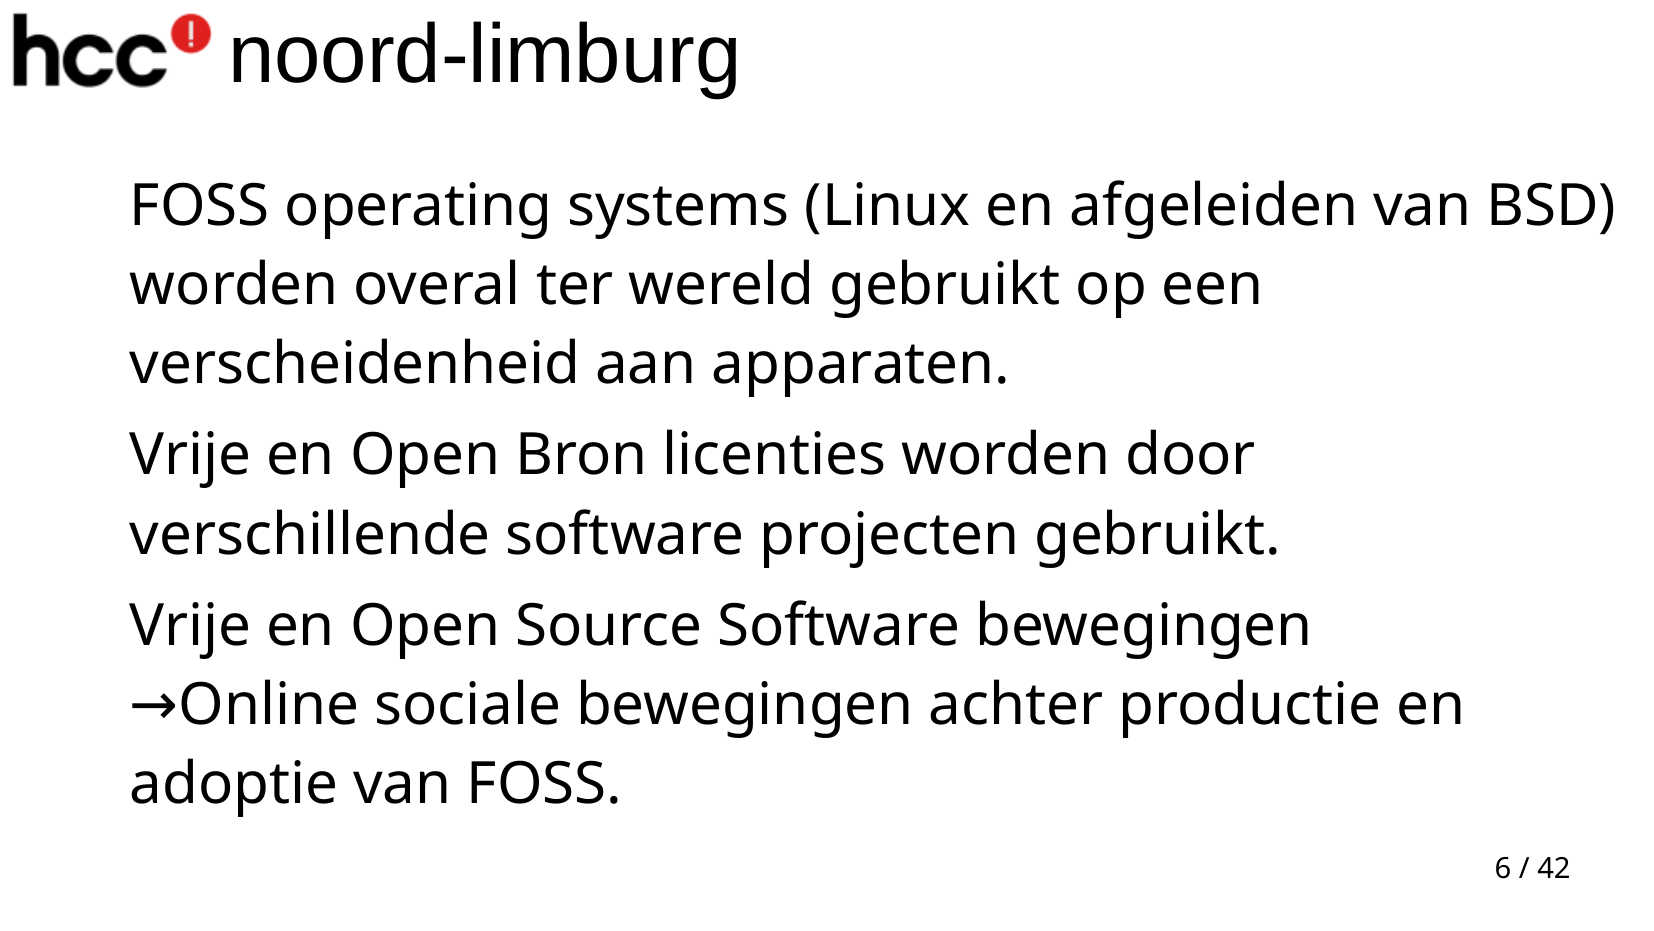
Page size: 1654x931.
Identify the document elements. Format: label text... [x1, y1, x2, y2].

subtitle FOSS operating systems (Linux en afgeleiden van BSD) worden overal ter wereld gebruikt op een verscheidenheid aan apparaten. Vrije en Open Bron licenties worden door verschillende software projecten gebruikt. Vrije en Open Source Software bewegingen →Online sociale bewegingen achter productie en adoptie van FOSS. [129, 209, 1619, 775]
picture [11, 11, 214, 91]
